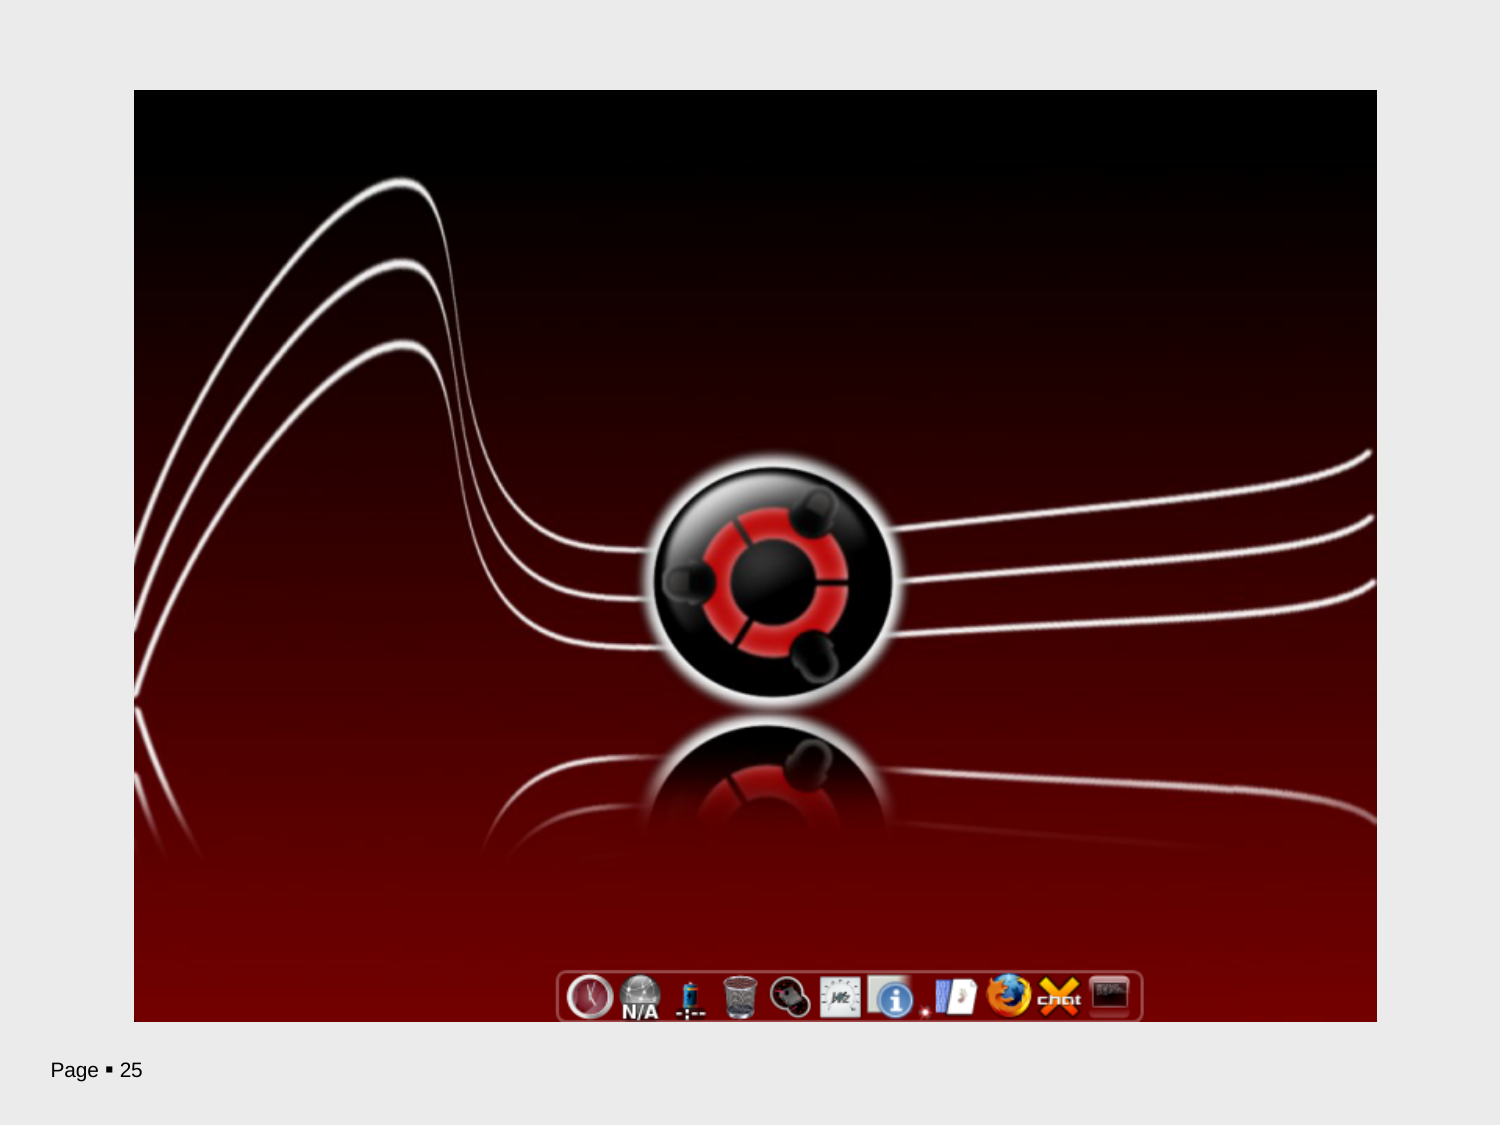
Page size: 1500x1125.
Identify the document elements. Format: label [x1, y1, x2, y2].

picture [134, 90, 1377, 1022]
